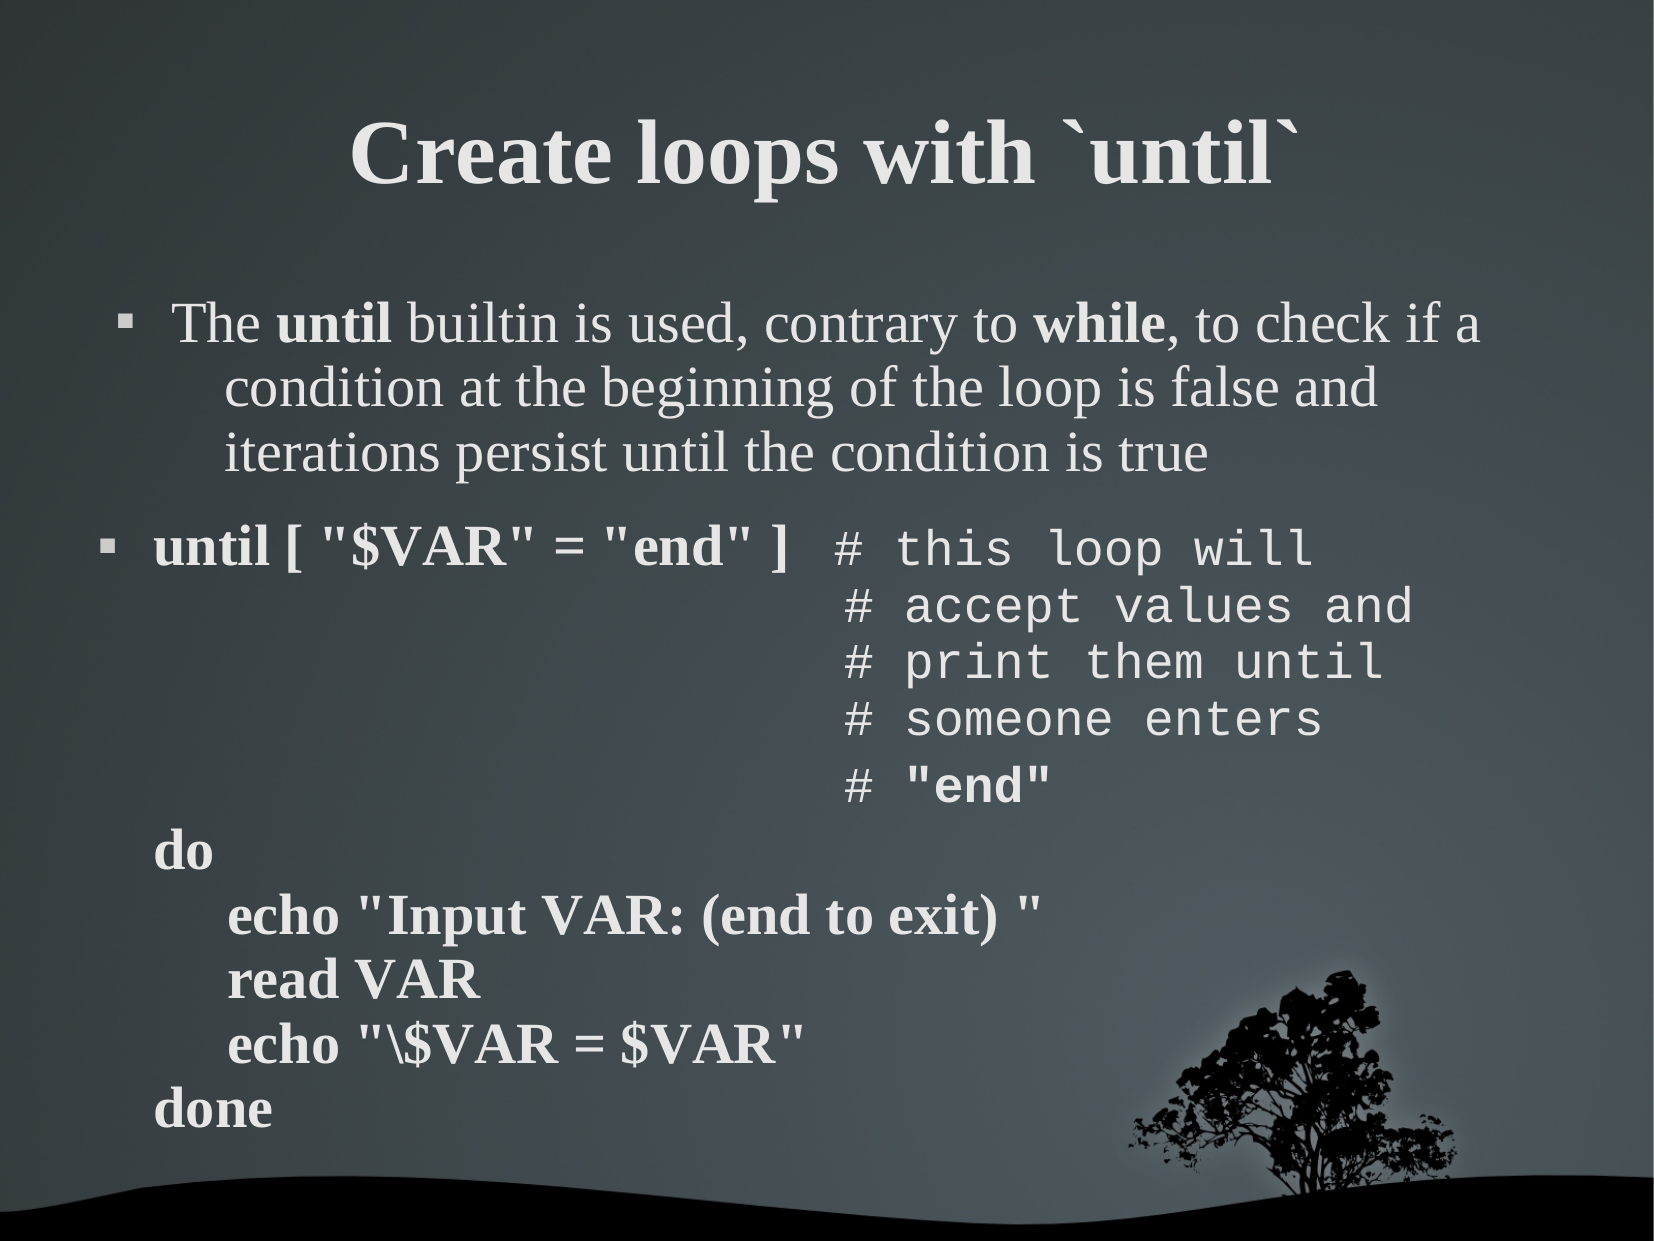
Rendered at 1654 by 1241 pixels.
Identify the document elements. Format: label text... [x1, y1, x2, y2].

title Create loops with `until` [82, 49, 1571, 257]
picture [0, 0, 1654, 1241]
list The until builtin is used, contrary to while, to check if a condition at the beginning of the loop is false and iterations persist until the condition is true until [ "$VAR" = "end" ] # this loop will # accept values and # print them until # someone enters # "end" do echo "Input VAR: (end to exit) " read VAR echo "\$VAR = $VAR" done [82, 290, 1571, 1210]
